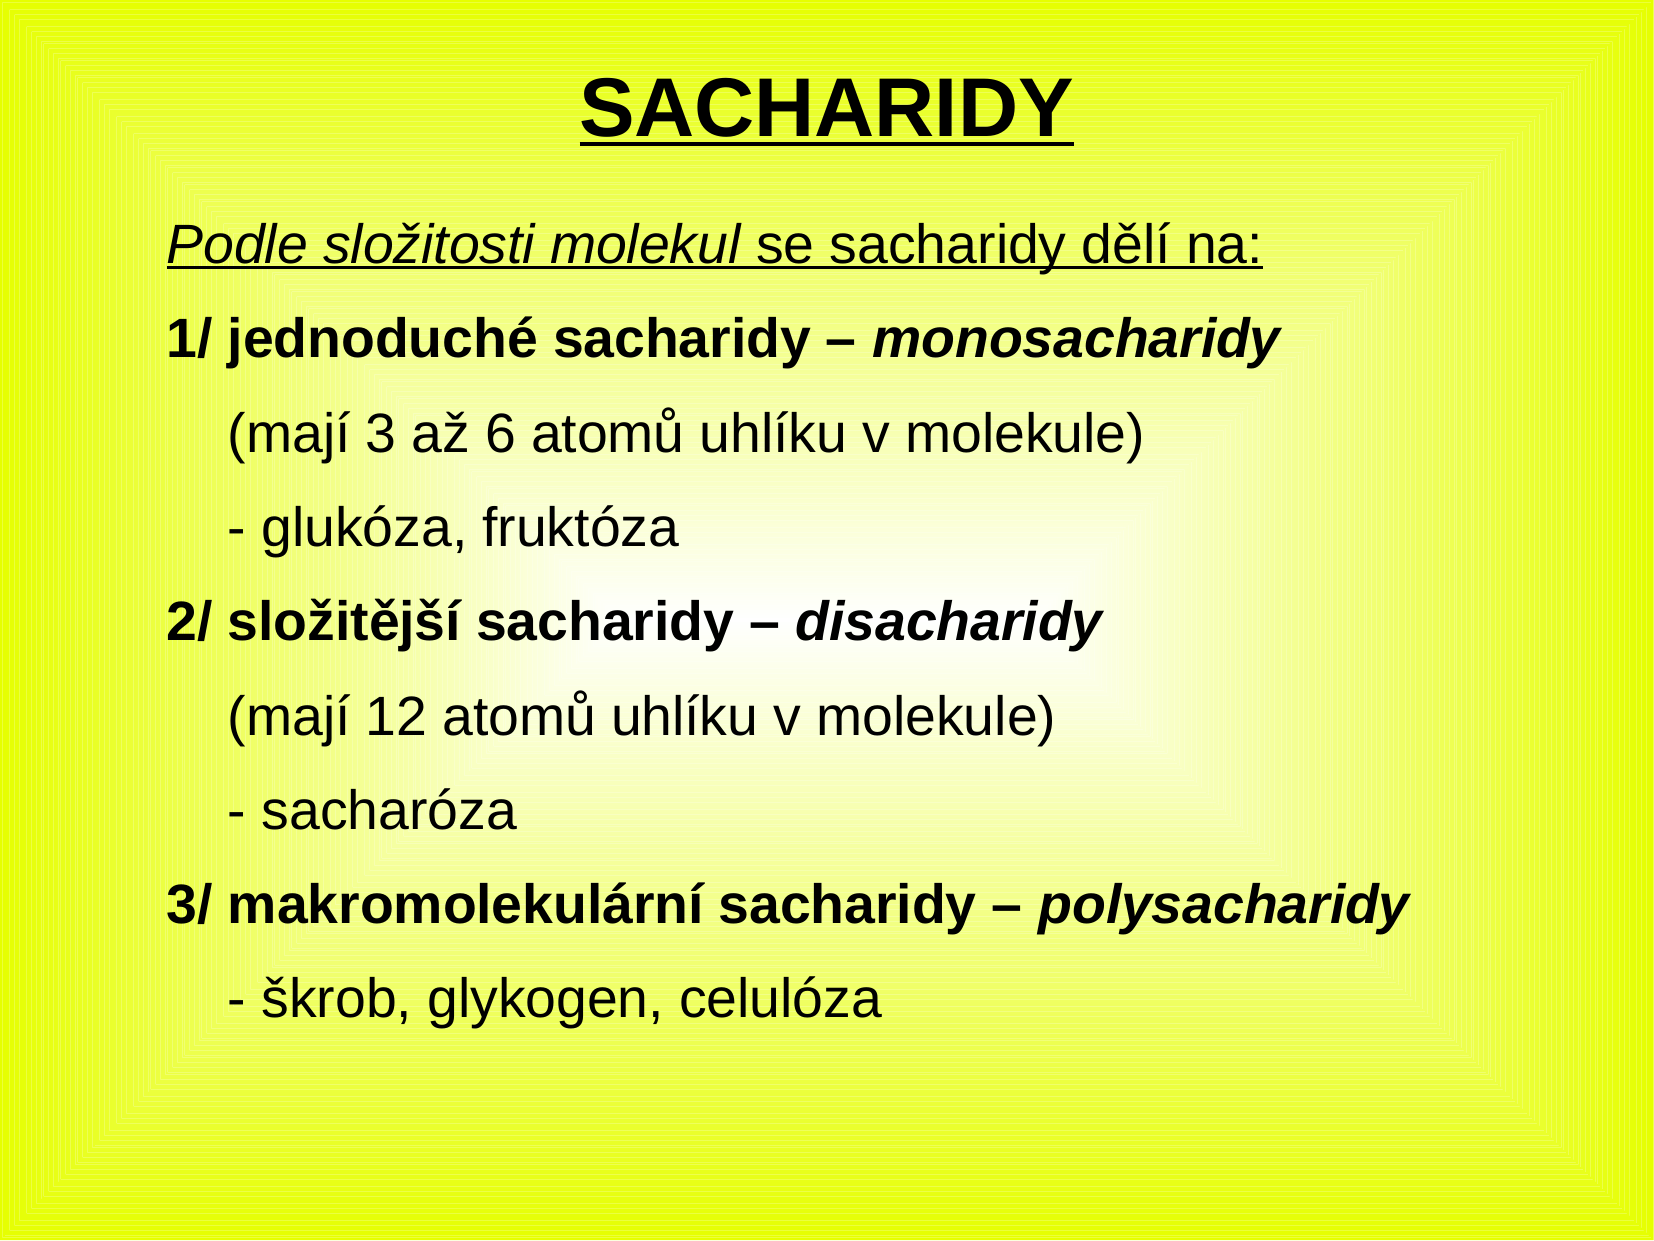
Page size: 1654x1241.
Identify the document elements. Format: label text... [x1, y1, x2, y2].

list Podle složitosti molekul se sacharidy dělí na: 1/ jednoduché sacharidy – monosacharidy (mají 3 až 6 atomů uhlíku v molekule) - glukóza, fruktóza 2/ složitější sacharidy – disacharidy (mají 12 atomů uhlíku v molekule) - sacharóza 3/ makromolekulární sacharidy – polysacharidy - škrob, glykogen, celulóza [122, 208, 1531, 1033]
title SACHARIDY [82, 0, 1571, 208]
